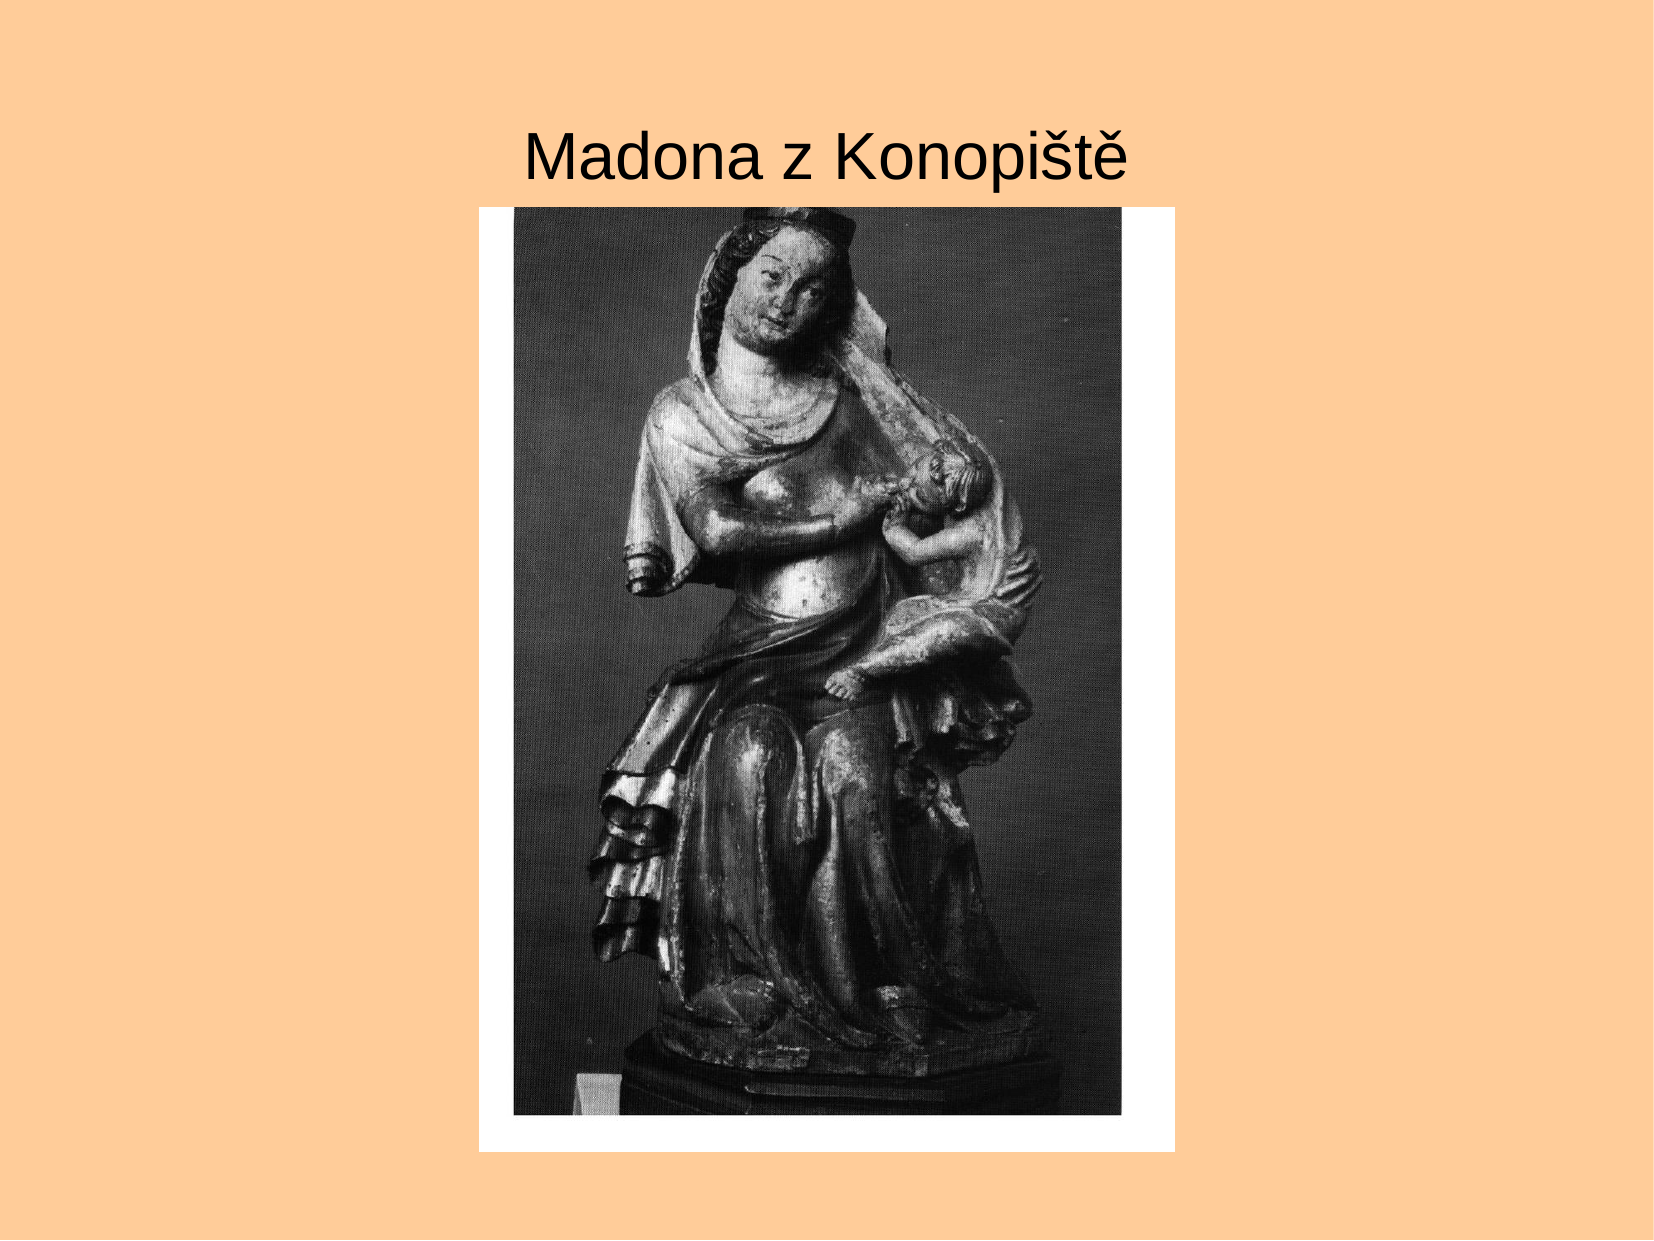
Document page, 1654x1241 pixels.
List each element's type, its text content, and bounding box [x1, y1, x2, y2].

title Madona z Konopiště [82, 49, 1571, 257]
picture [479, 207, 1175, 1152]
